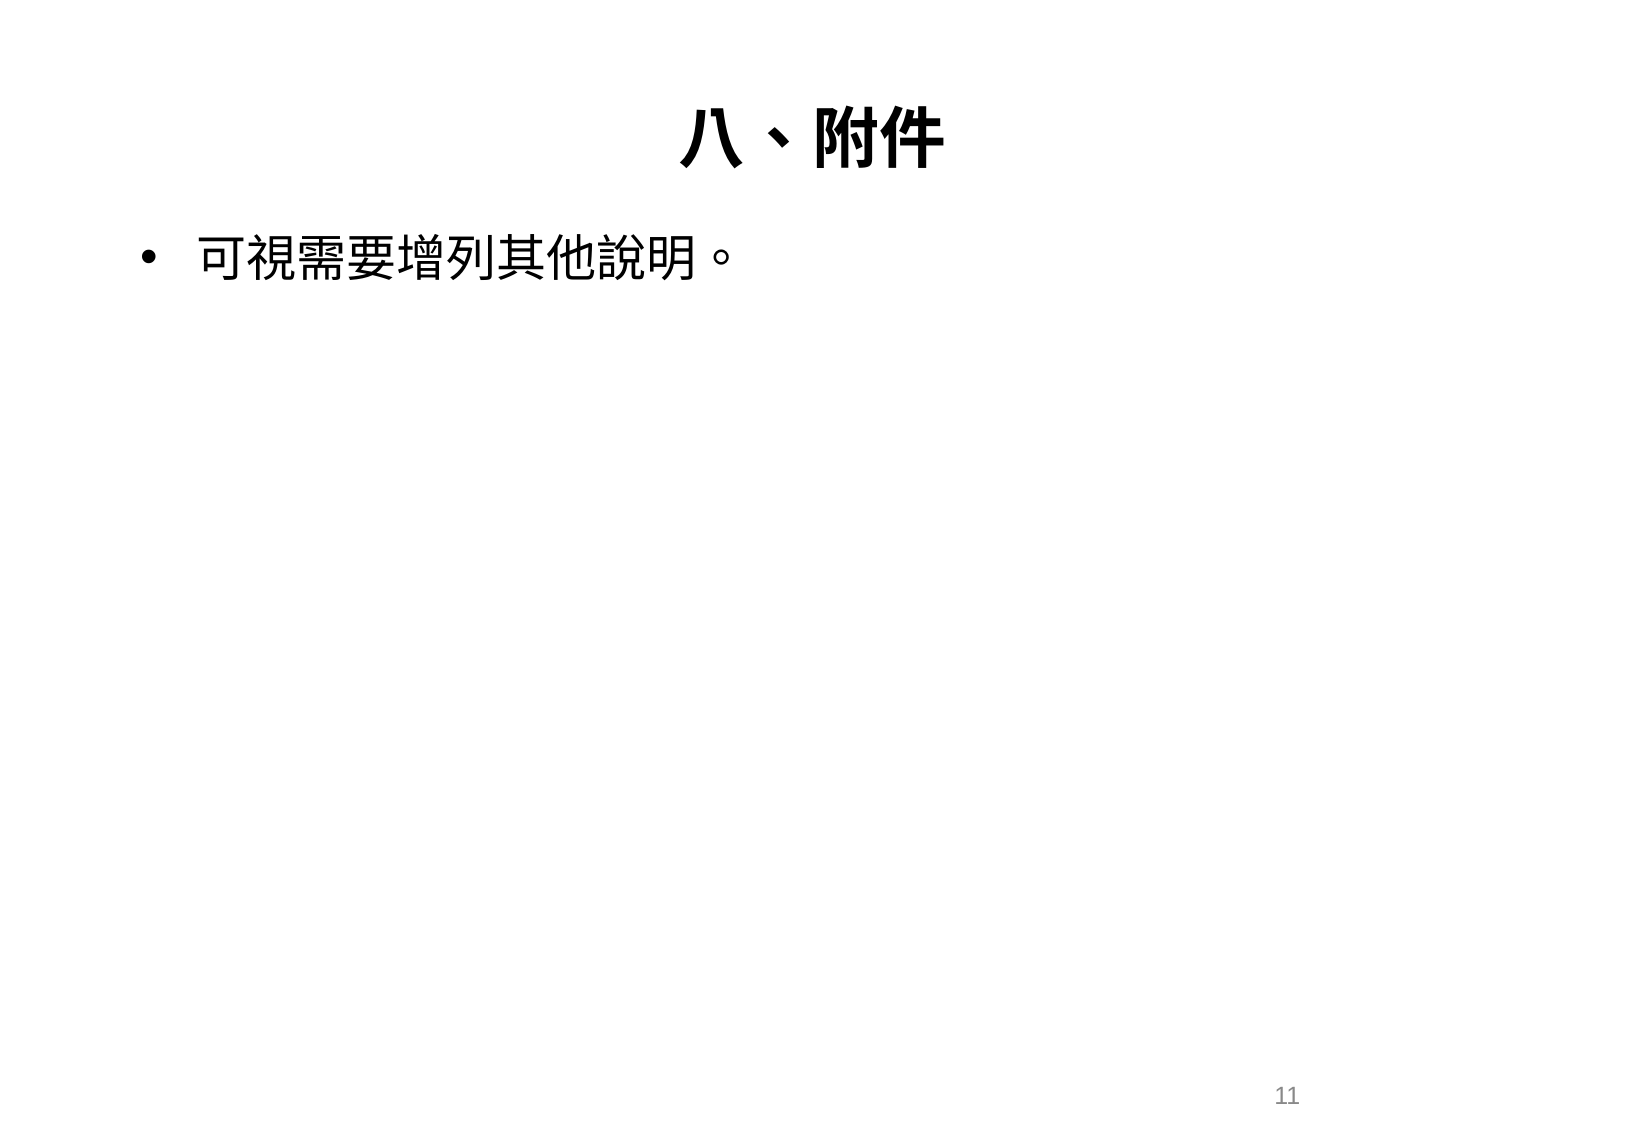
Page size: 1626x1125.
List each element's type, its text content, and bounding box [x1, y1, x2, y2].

text_box 11 [1259, 1064, 1625, 1125]
title 八、附件 [125, 88, 1501, 189]
list 可視需要增列其他說明。 [125, 218, 1501, 1000]
